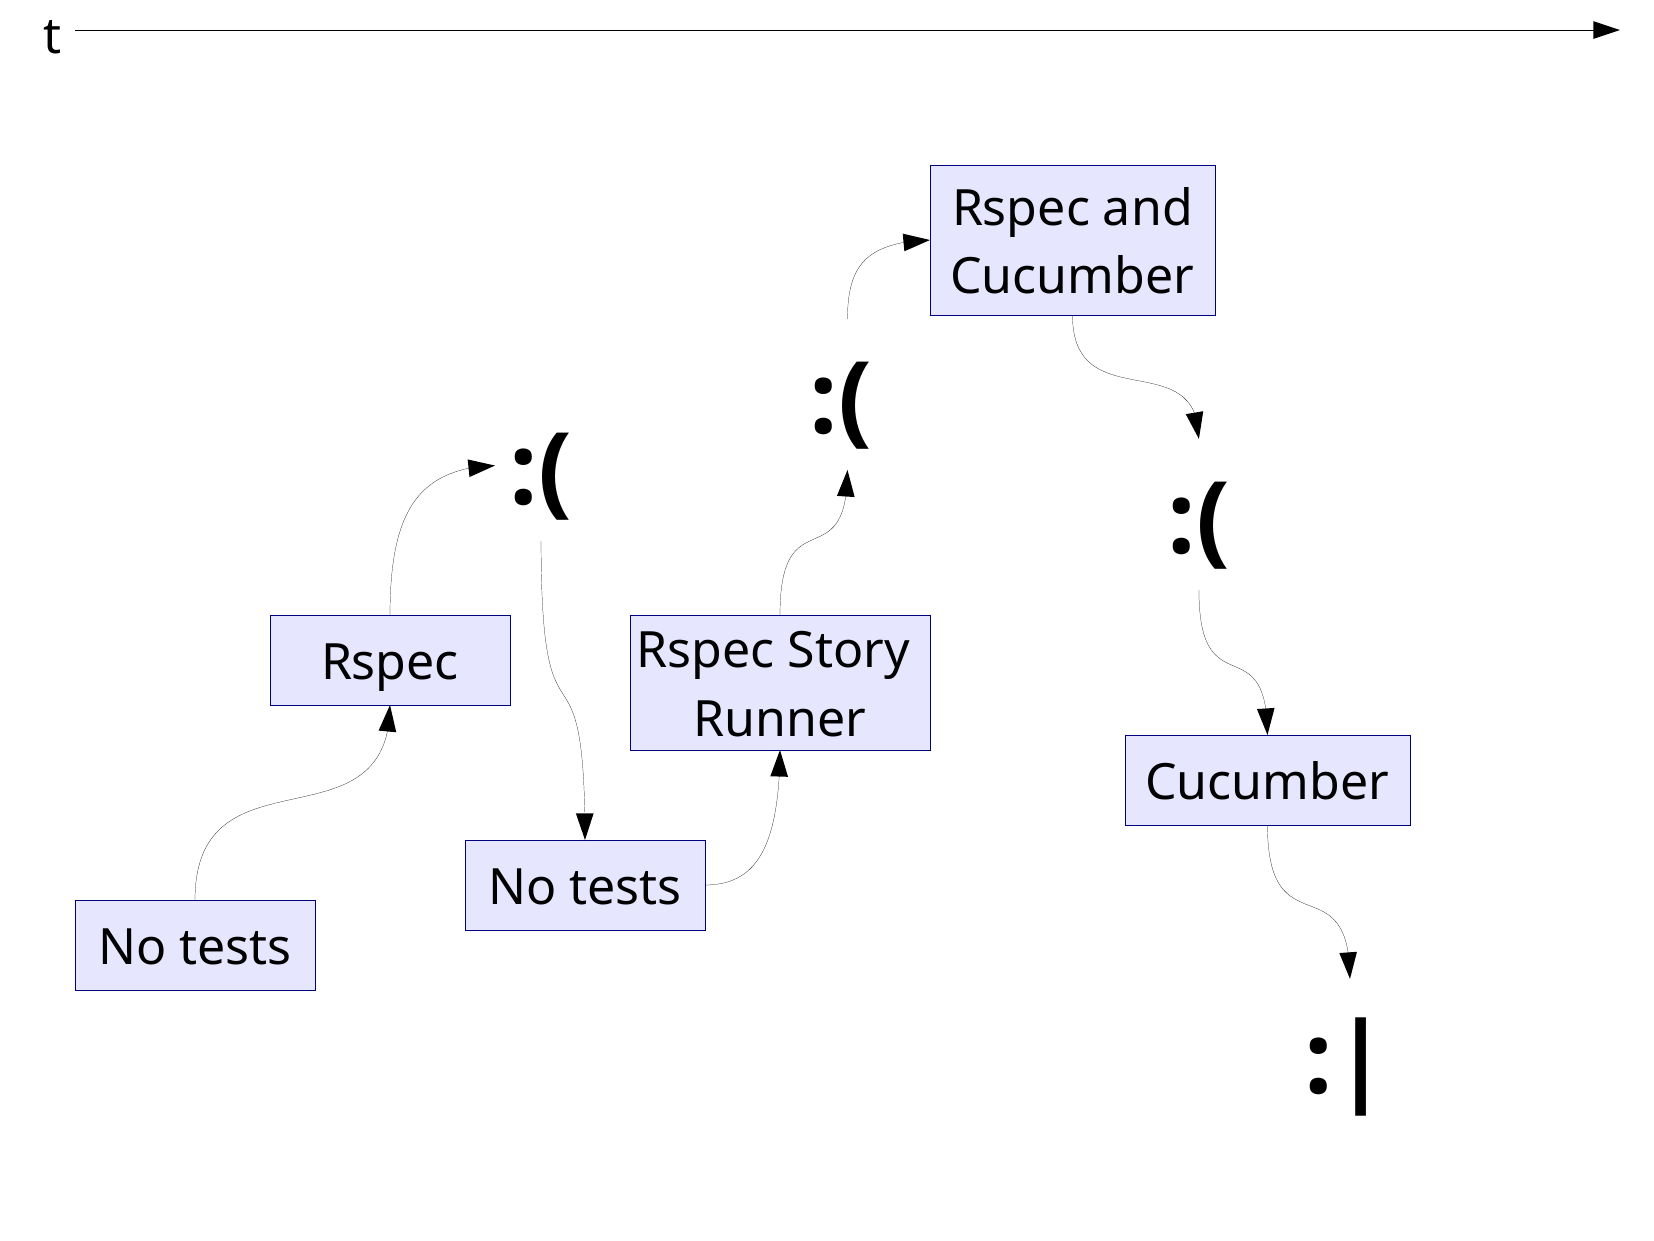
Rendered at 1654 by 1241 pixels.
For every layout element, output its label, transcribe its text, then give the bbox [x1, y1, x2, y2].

text_box No tests [75, 900, 316, 991]
text_box Rspec Story Runner [630, 615, 931, 751]
text_box Rspec [270, 615, 511, 706]
text_box Cucumber [1125, 735, 1411, 826]
text_box :| [1290, 978, 1411, 1111]
text_box :( [1152, 438, 1246, 571]
text_box t [28, 0, 76, 67]
text_box No tests [465, 840, 706, 931]
text_box :( [795, 318, 901, 466]
text_box Rspec and Cucumber [930, 165, 1216, 316]
text_box :( [495, 390, 588, 522]
